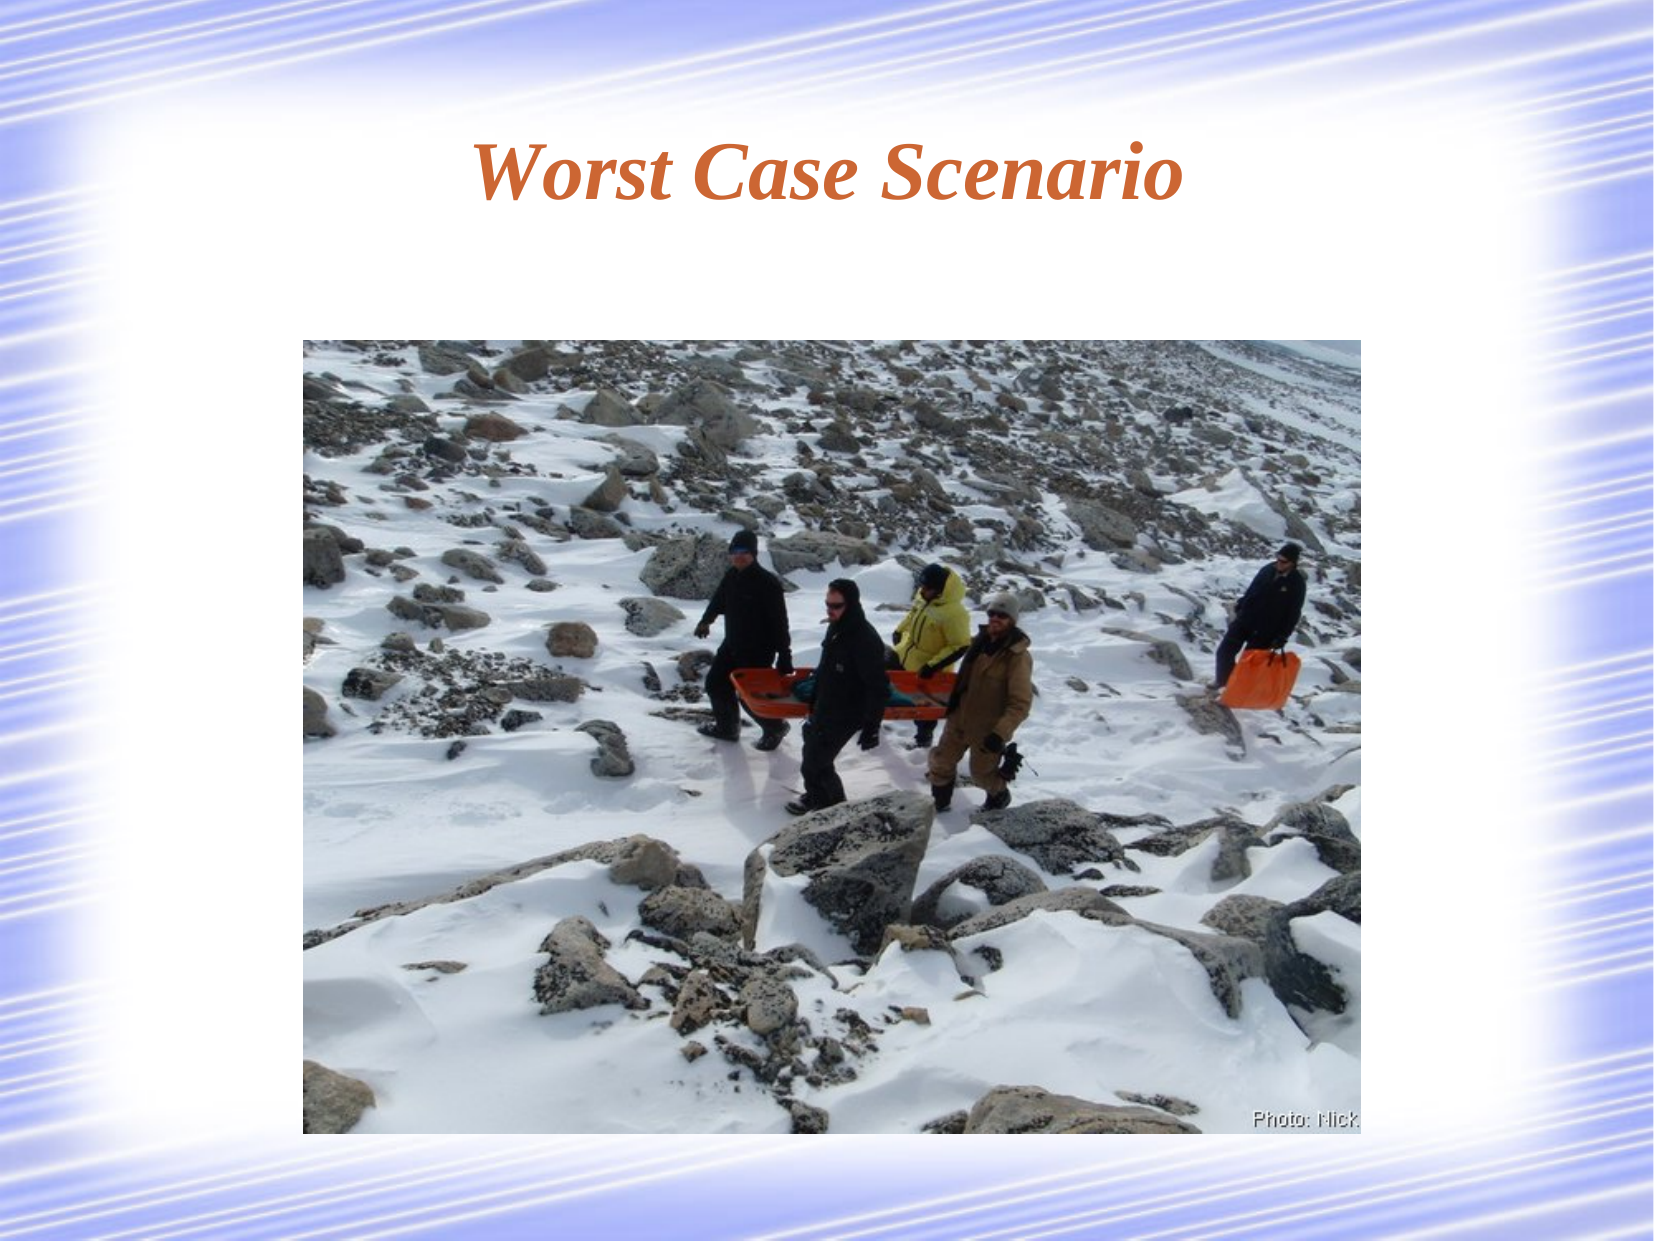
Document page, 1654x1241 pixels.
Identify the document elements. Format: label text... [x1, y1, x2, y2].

picture [0, 0, 1654, 1241]
title Worst Case Scenario [121, 67, 1534, 275]
